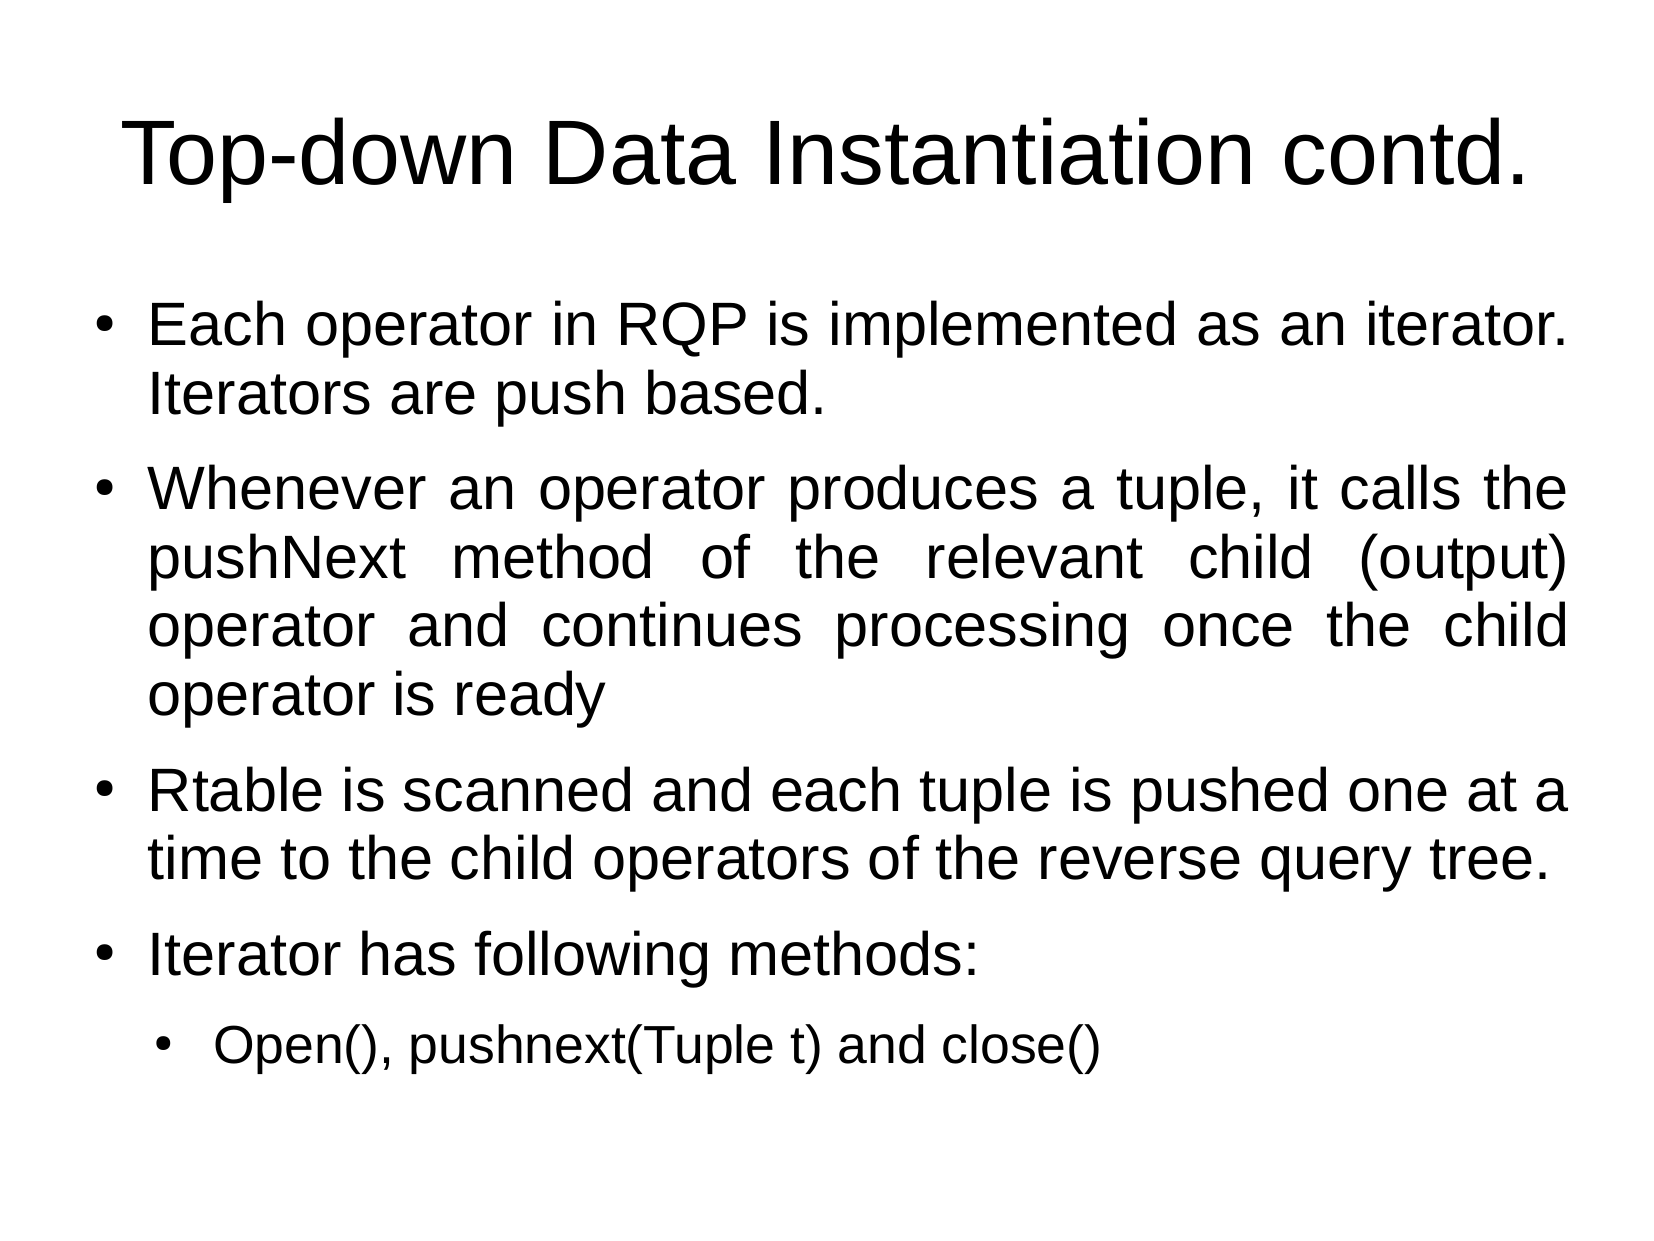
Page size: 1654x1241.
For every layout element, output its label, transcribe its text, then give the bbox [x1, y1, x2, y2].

title Top-down Data Instantiation contd. [82, 49, 1571, 257]
list Each operator in RQP is implemented as an iterator. Iterators are push based. Whenever an operator produces a tuple, it calls the pushNext method of the relevant child (output) operator and continues processing once the child operator is ready Rtable is scanned and each tuple is pushed one at a time to the child operators of the reverse query tree. Iterator has following methods: Open(), pushnext(Tuple t) and close() [82, 290, 1571, 1109]
